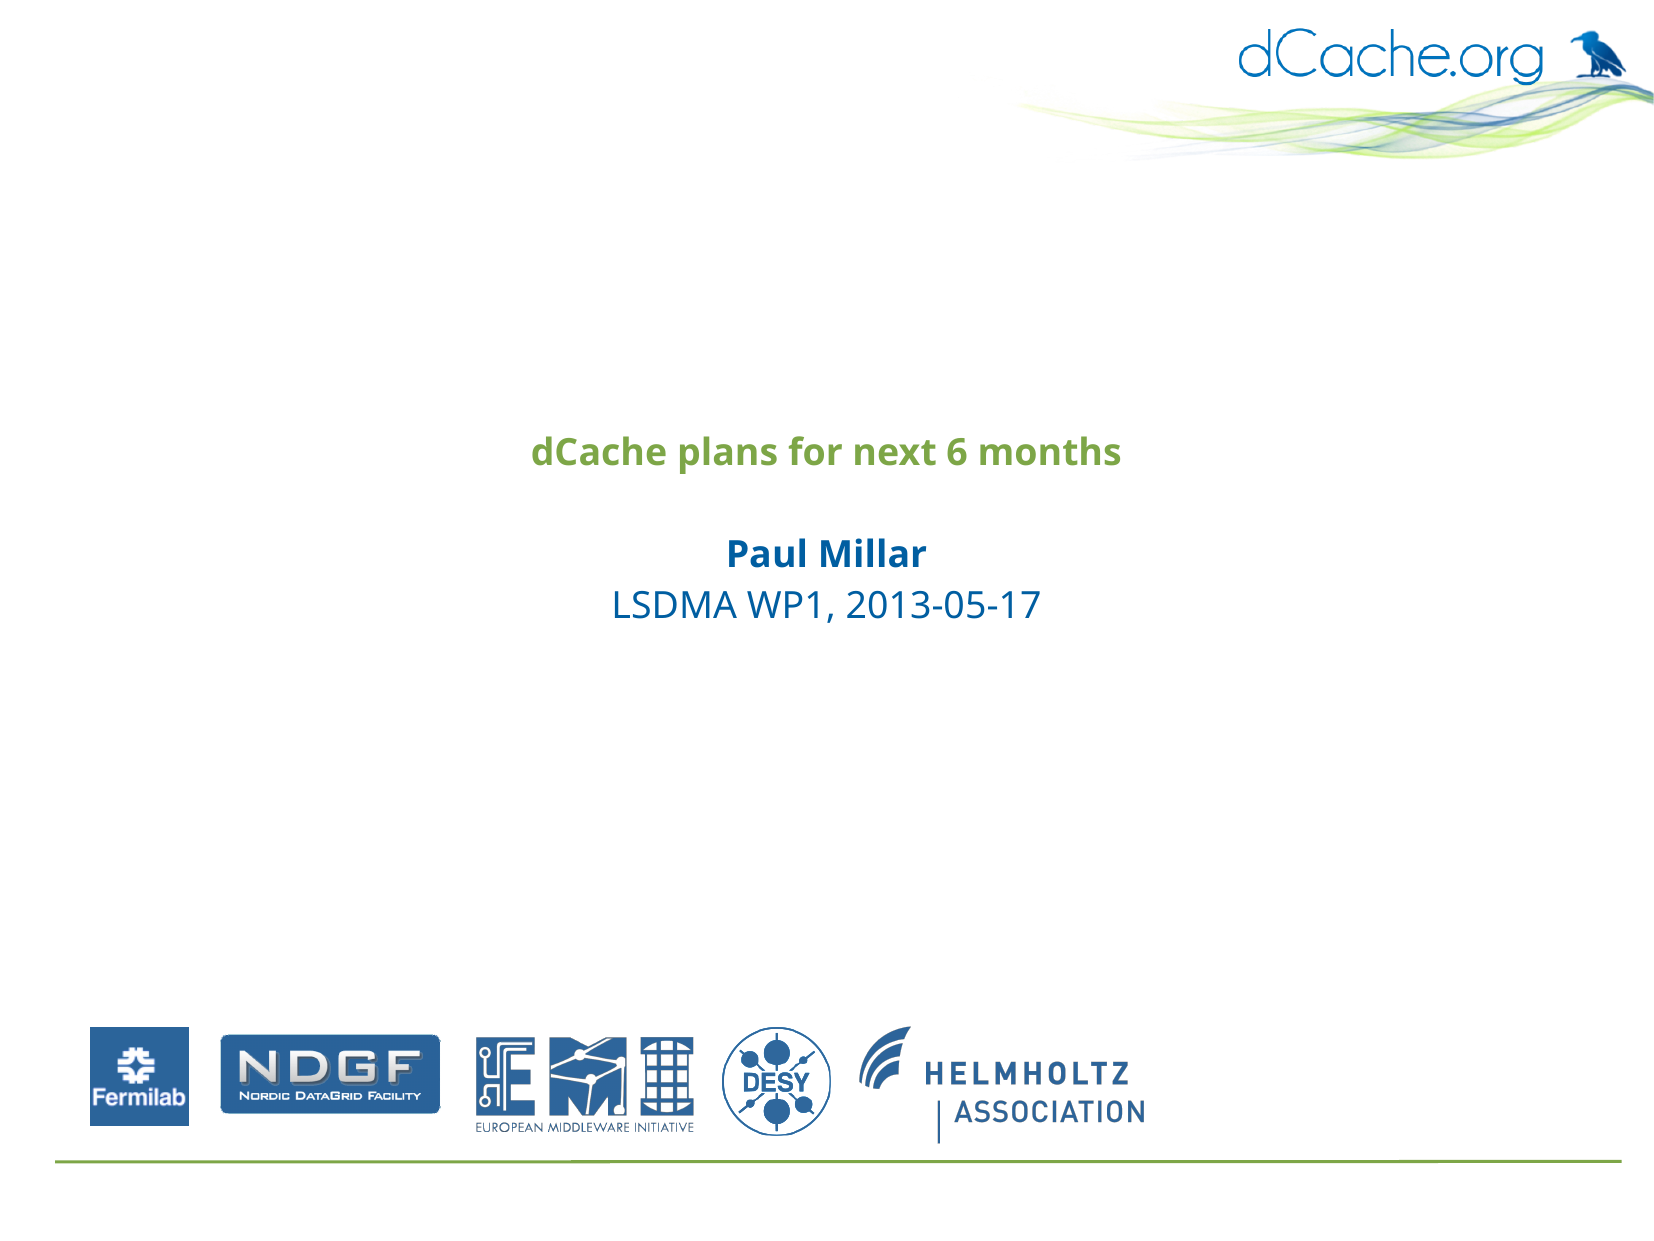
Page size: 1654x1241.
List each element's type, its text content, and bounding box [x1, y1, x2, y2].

picture [722, 1027, 831, 1136]
picture [845, 1015, 1158, 1155]
picture [956, 16, 1654, 169]
picture [90, 1027, 189, 1126]
text_box dCache plans for next 6 months Paul Millar LSDMA WP1, 2013-05-17 [0, 417, 1654, 638]
picture [204, 1011, 706, 1143]
